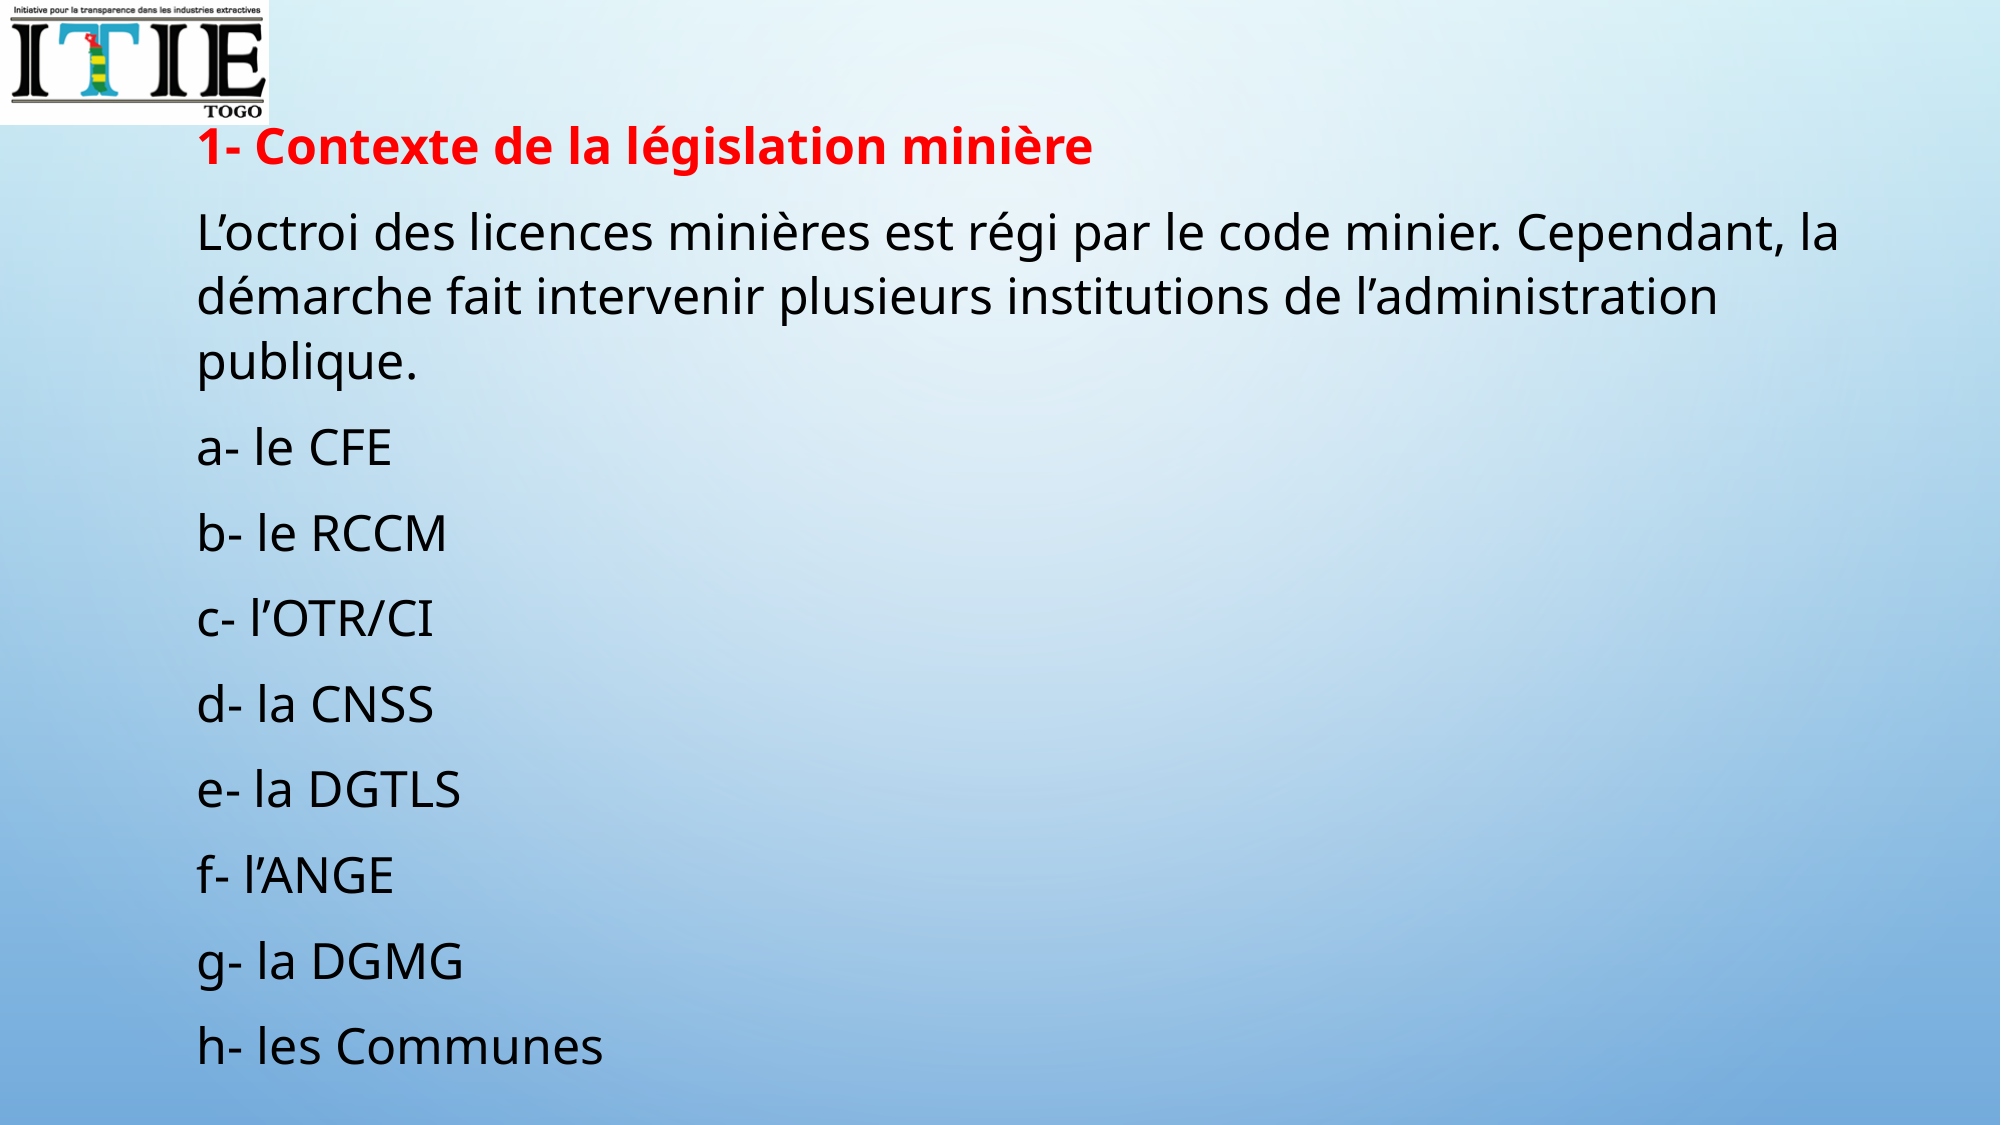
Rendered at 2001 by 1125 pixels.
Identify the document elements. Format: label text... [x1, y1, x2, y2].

picture [0, 0, 269, 126]
text_box 1- Contexte de la législation minière L’octroi des licences minières est régi par le code minier. Cependant, la démarche fait intervenir plusieurs institutions de l’administration publique. a- le CFE b- le RCCM c- l’OTR/CI d- la CNSS e- la DGTLS f- l’ANGE g- la DGMG h- les Communes [181, 102, 1914, 1125]
